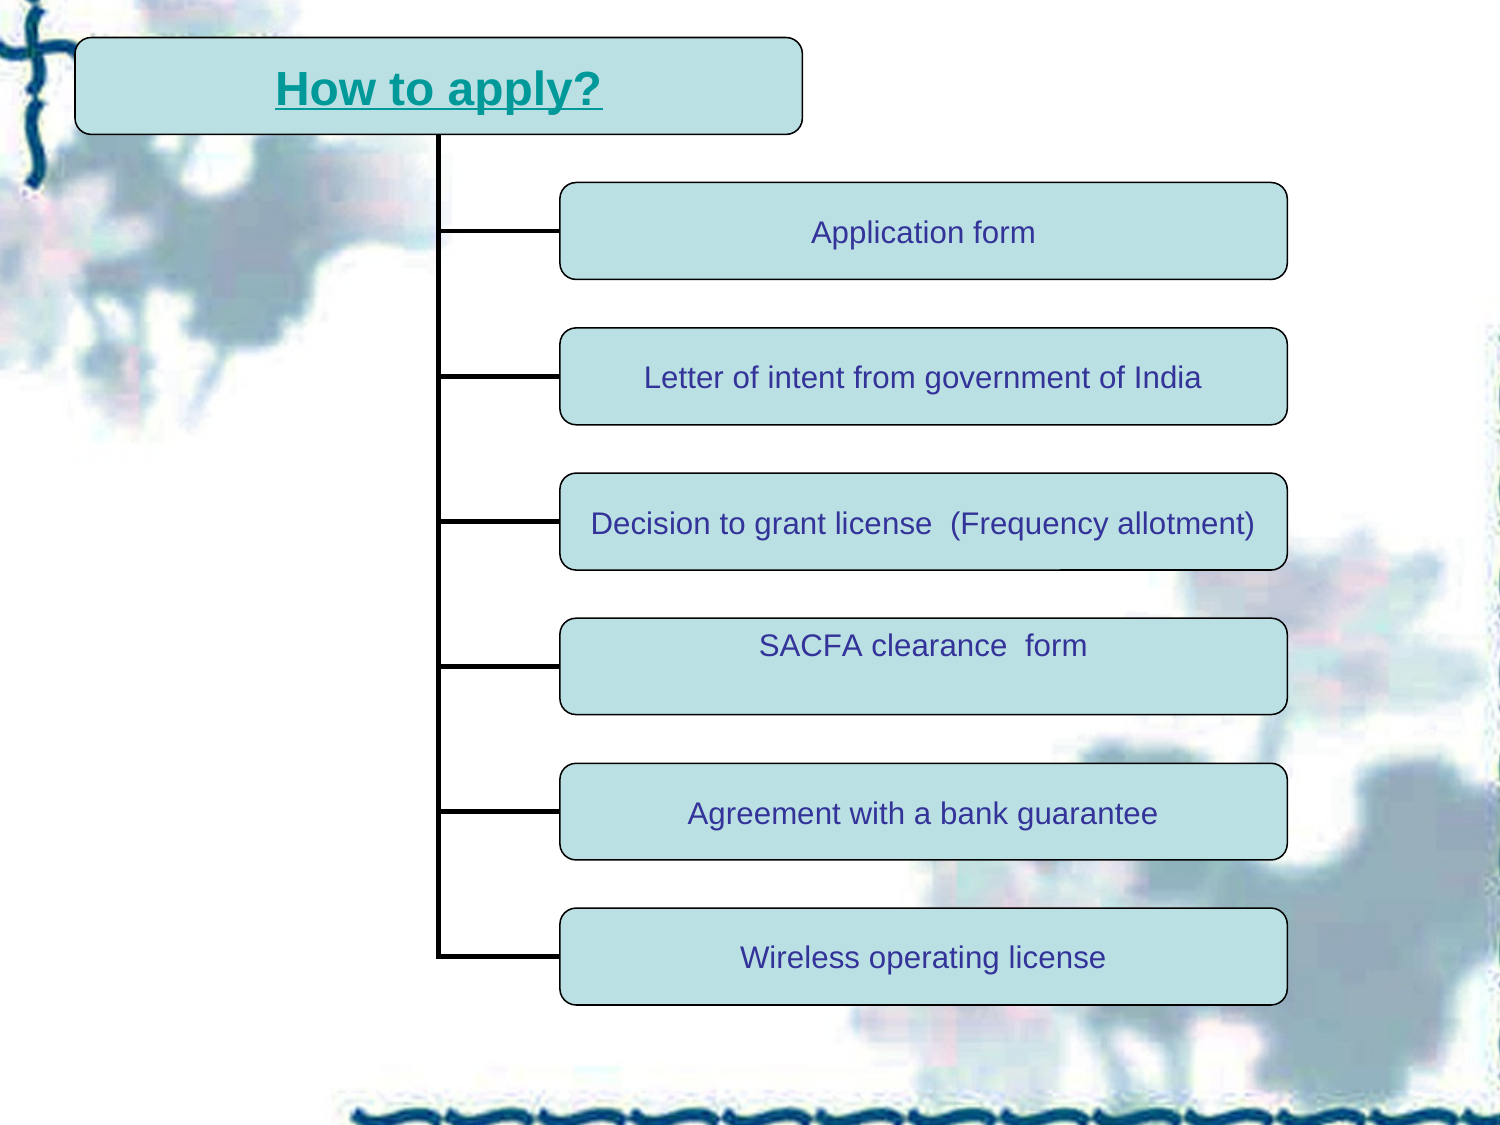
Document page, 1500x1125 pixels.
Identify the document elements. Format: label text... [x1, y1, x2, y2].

text_box SACFA clearance form [559, 618, 1288, 715]
text_box Wireless operating license [559, 908, 1288, 1006]
picture [0, 0, 1500, 1125]
text_box Application form [559, 182, 1288, 280]
text_box Letter of intent from government of India [559, 327, 1288, 425]
text_box How to apply? [75, 37, 803, 135]
text_box Agreement with a bank guarantee [559, 763, 1288, 860]
text_box Decision to grant license (Frequency allotment) [559, 473, 1288, 571]
